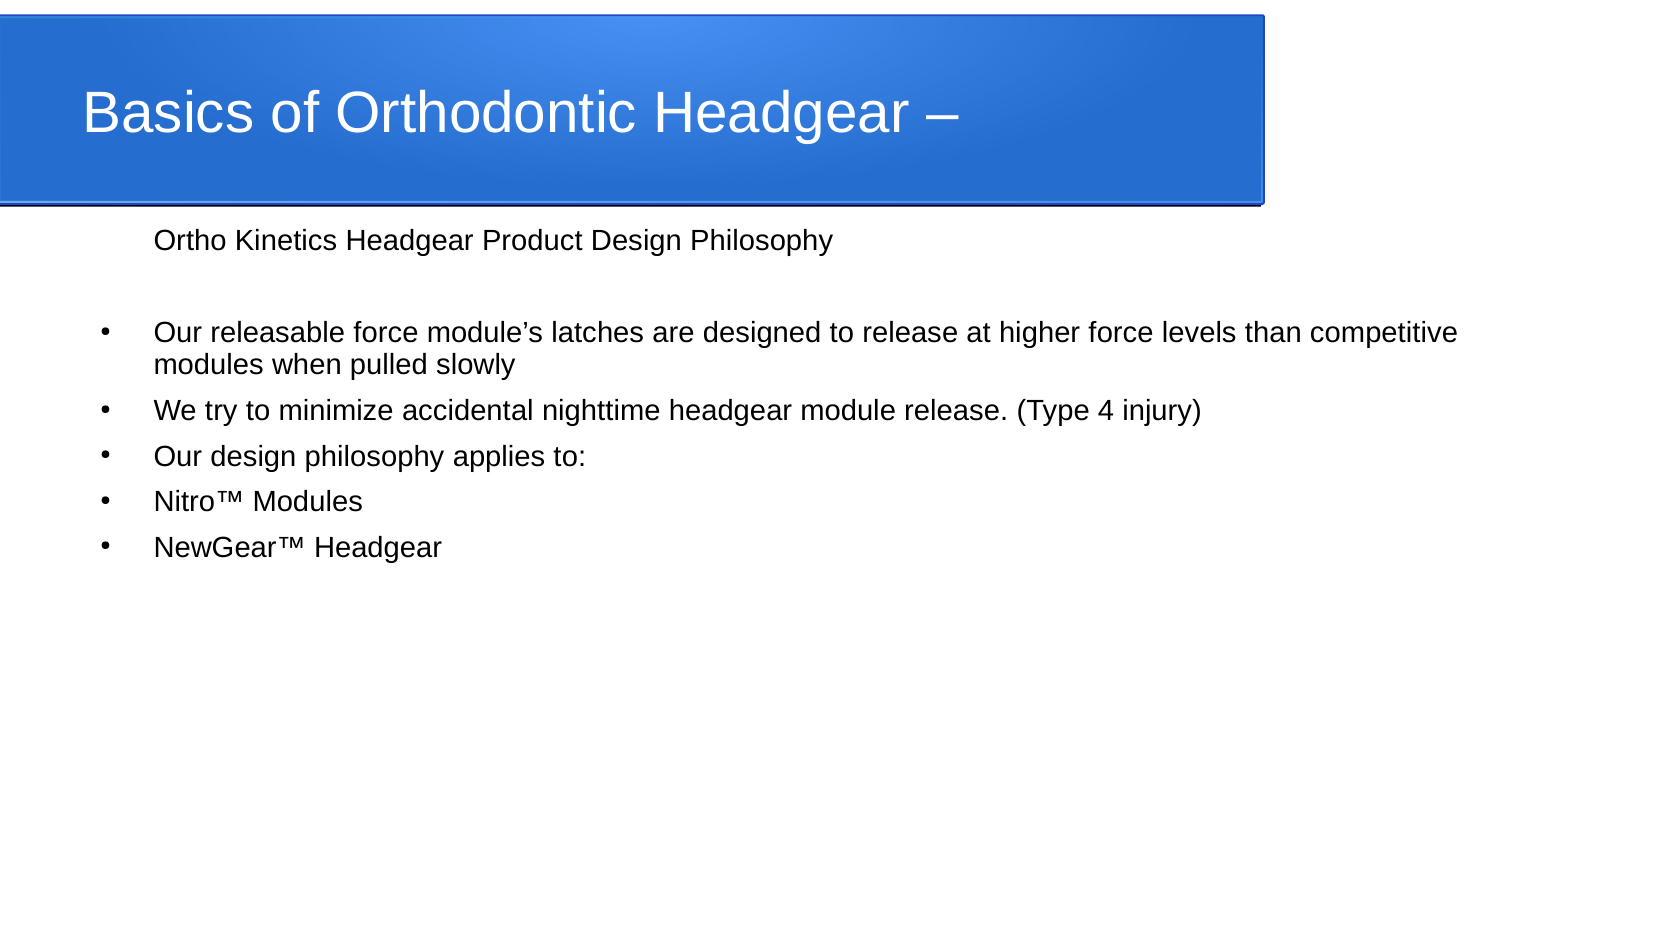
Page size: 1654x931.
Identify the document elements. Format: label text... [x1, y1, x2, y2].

list Ortho Kinetics Headgear Product Design Philosophy Our releasable force module’s latches are designed to release at higher force levels than competitive modules when pulled slowly We try to minimize accidental nighttime headgear module release. (Type 4 injury) Our design philosophy applies to: Nitro™ Modules NewGear™ Headgear [82, 224, 1571, 764]
title Basics of Orthodontic Headgear – [82, 35, 1235, 189]
